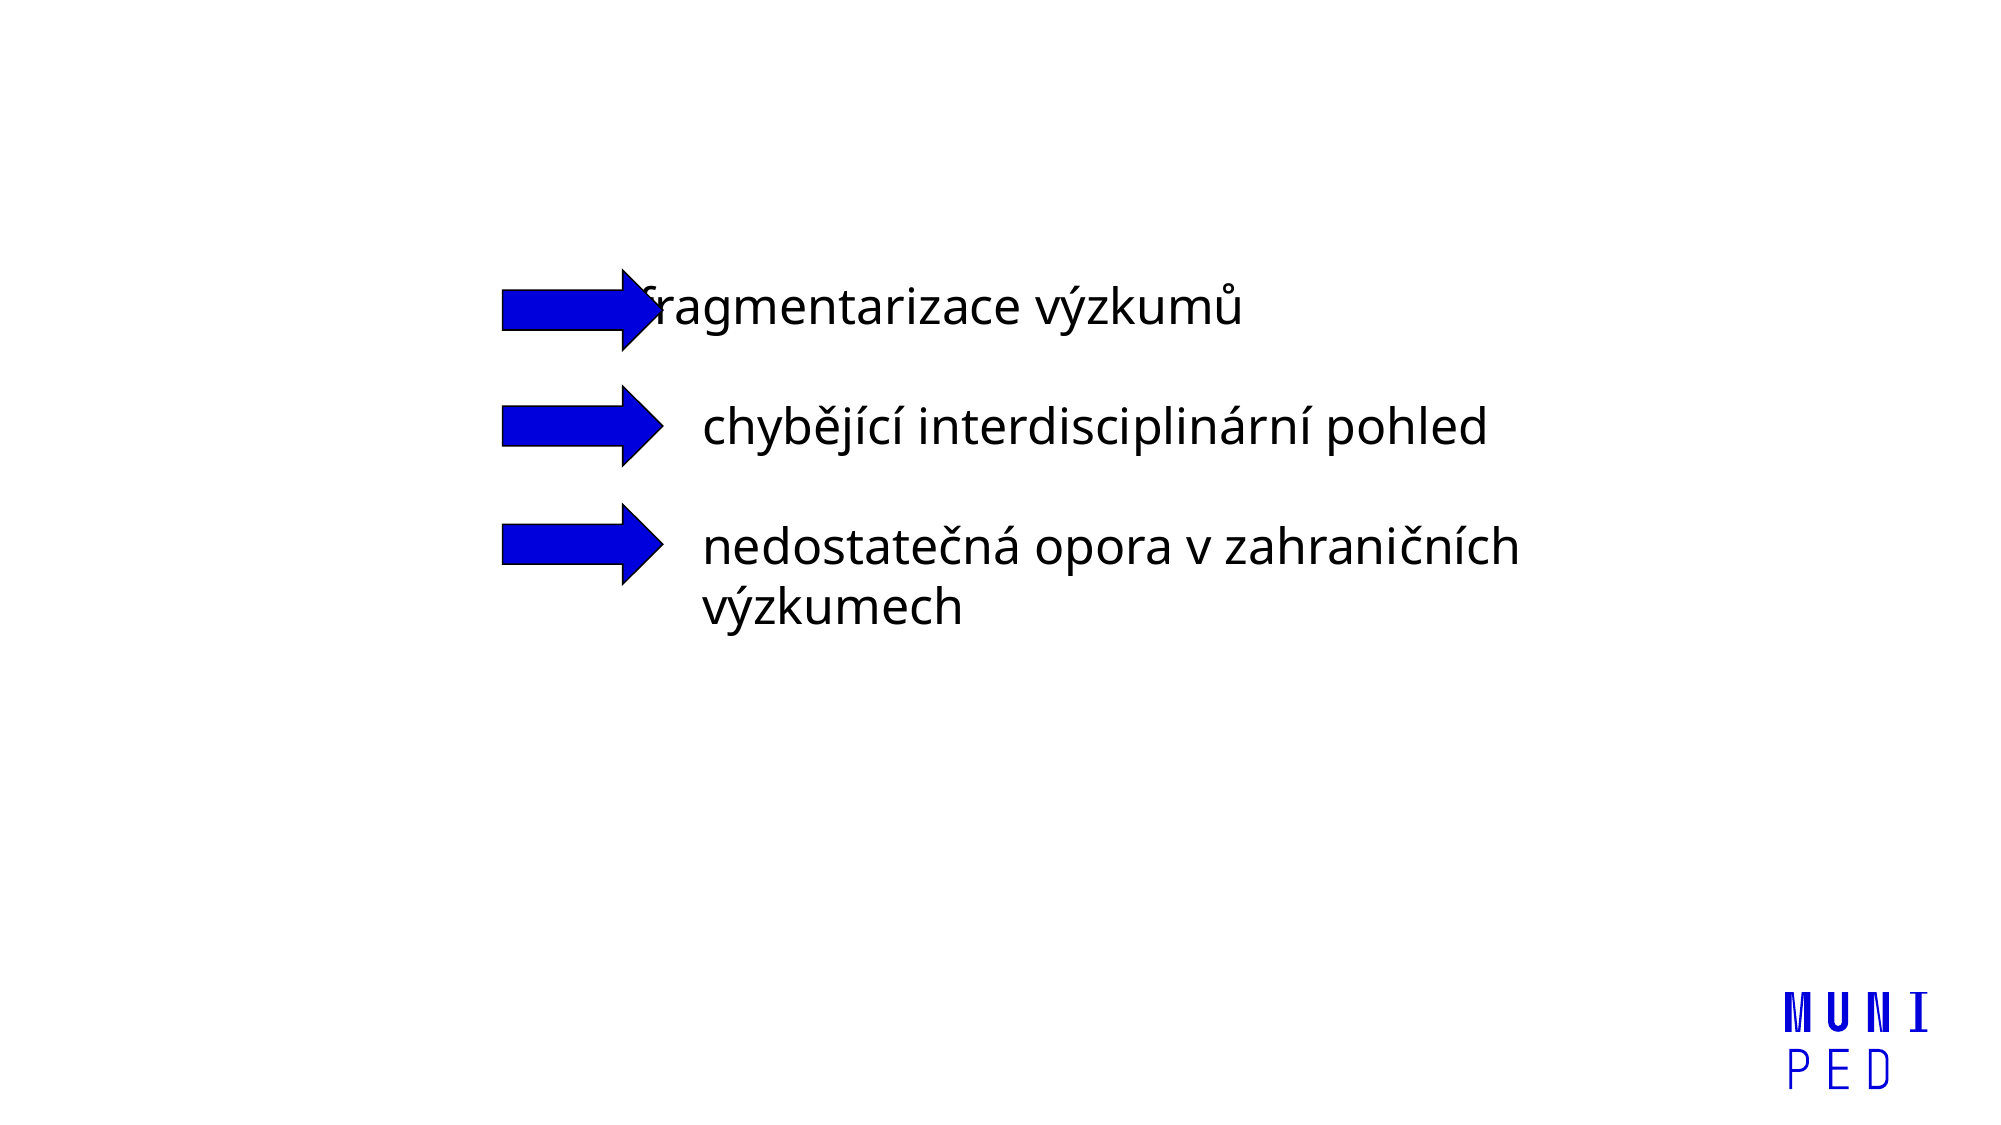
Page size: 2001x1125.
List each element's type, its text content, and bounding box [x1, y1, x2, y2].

text_box [502, 504, 663, 585]
text_box fragmentarizace výzkumů chybějící interdisciplinární pohled nedostatečná opora v zahraničních výzkumech [492, 137, 1639, 769]
text_box [502, 386, 663, 466]
text_box [502, 270, 663, 350]
